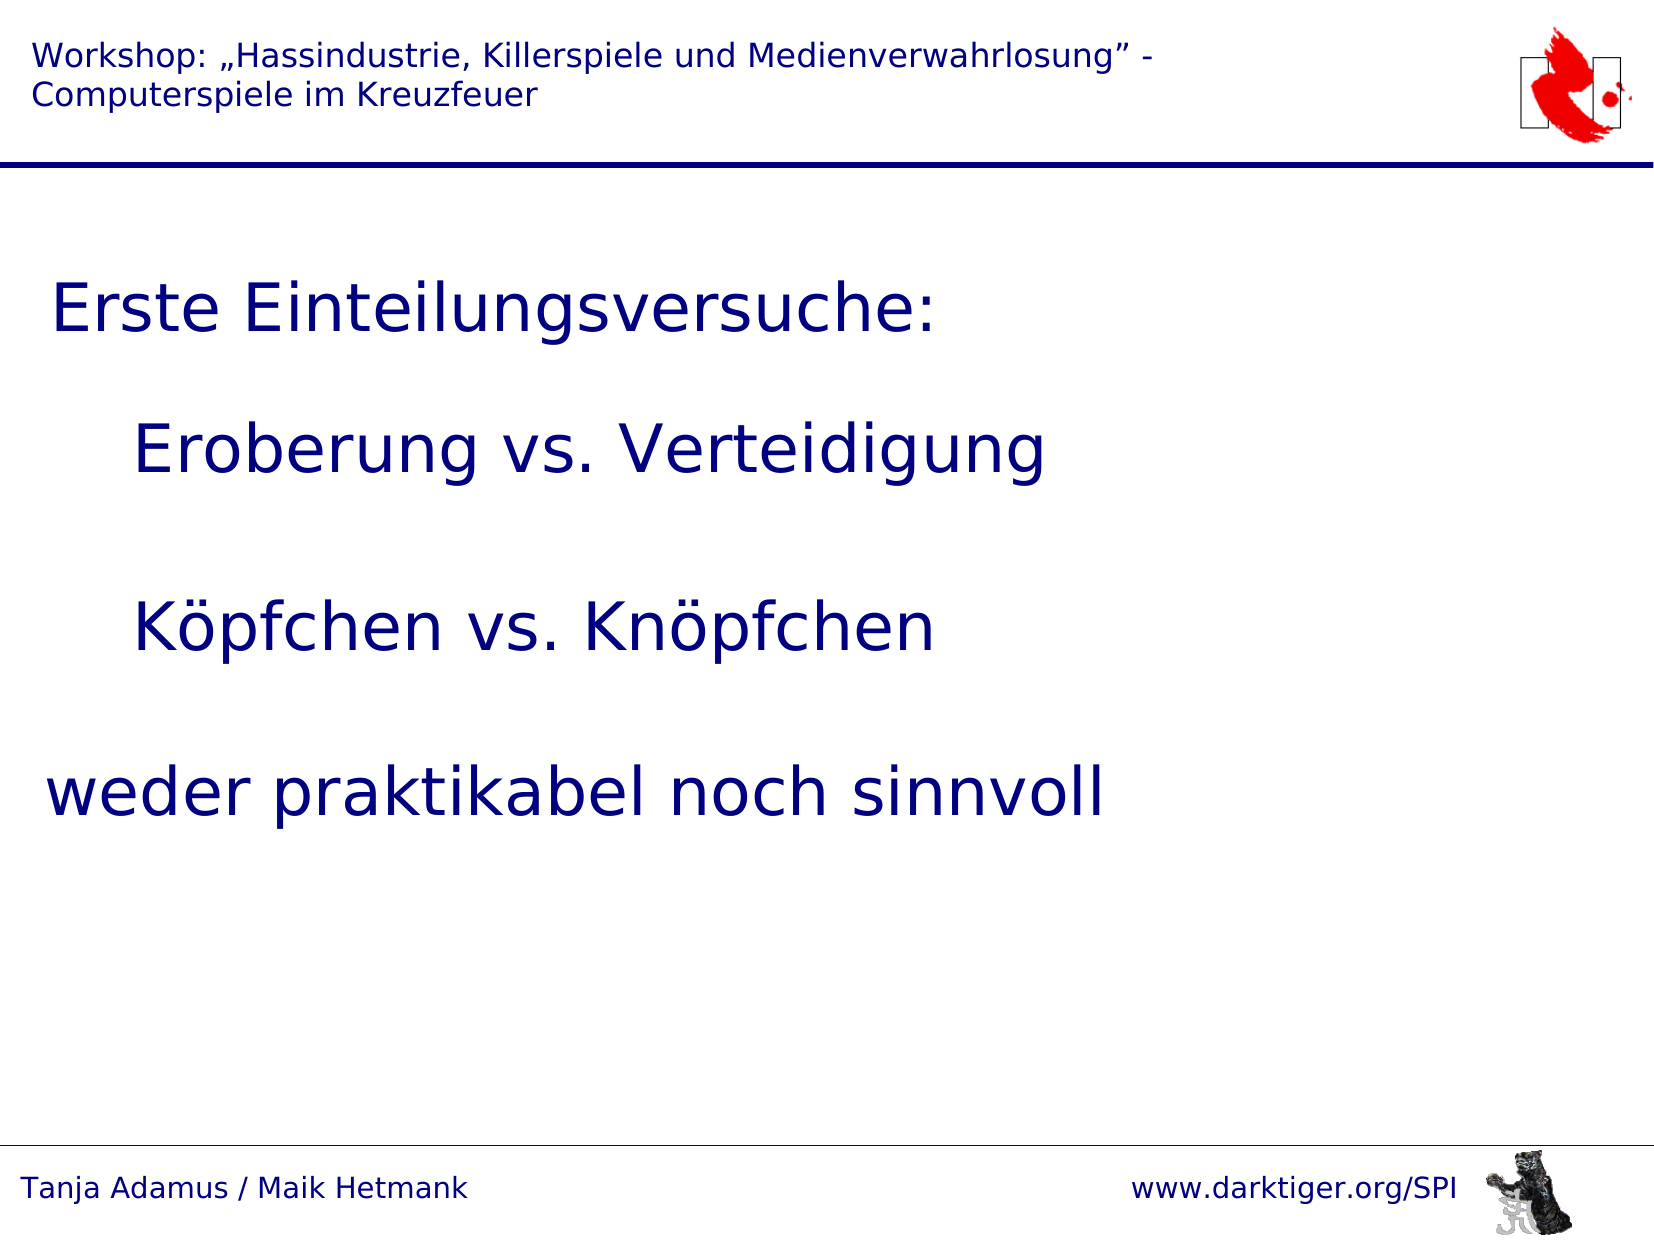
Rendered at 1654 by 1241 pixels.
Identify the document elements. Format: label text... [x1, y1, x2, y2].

text_box Köpfchen vs. Knöpfchen [118, 580, 1595, 674]
picture [1503, 16, 1632, 148]
text_box Eroberung vs. Verteidigung [118, 403, 1595, 497]
text_box weder praktikabel noch sinnvoll [29, 746, 1506, 839]
text_box Workshop: „Hassindustrie, Killerspiele und Medienverwahrlosung” - Computerspiele im Kreuzfeuer [16, 29, 1418, 178]
picture [1486, 1150, 1572, 1235]
text_box Erste Einteilungsversuche: [35, 261, 1595, 355]
